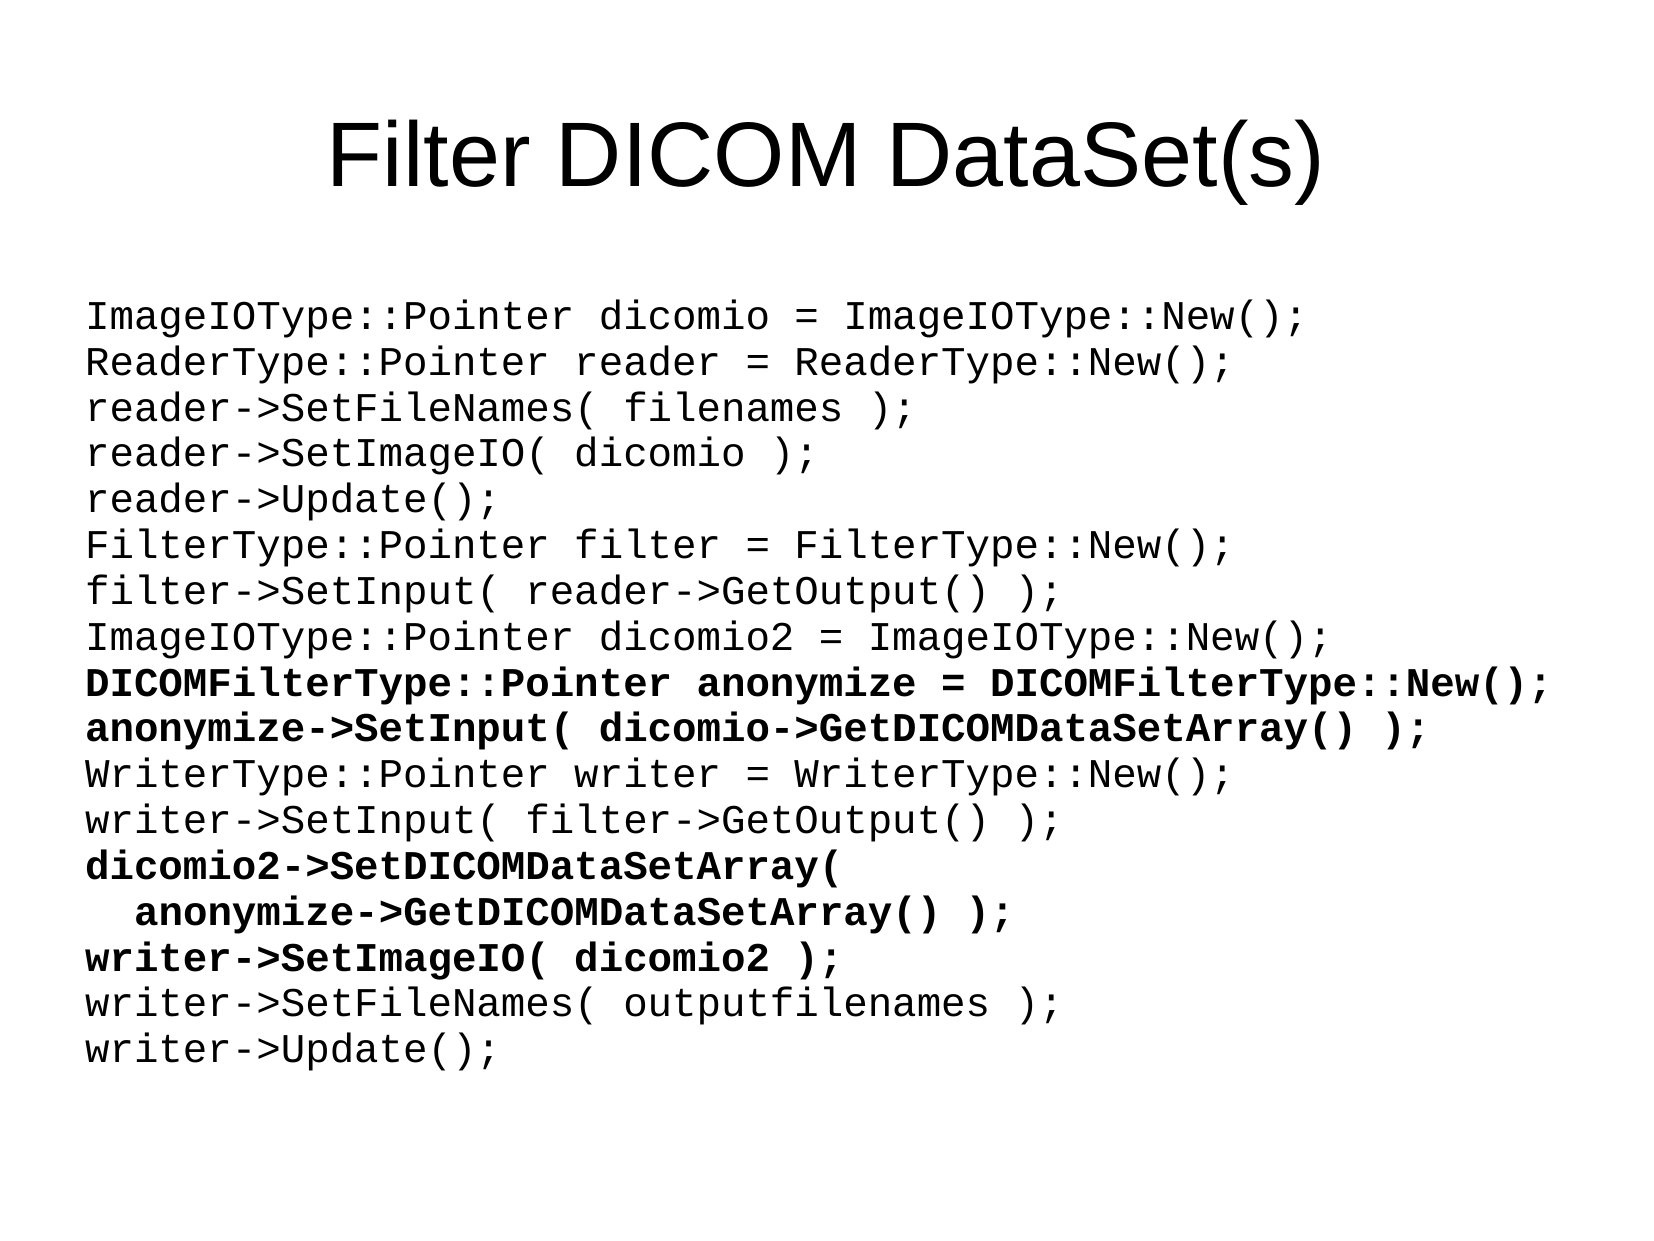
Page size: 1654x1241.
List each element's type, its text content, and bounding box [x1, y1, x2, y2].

title Filter DICOM DataSet(s) [82, 49, 1571, 257]
list ImageIOType::Pointer dicomio = ImageIOType::New(); ReaderType::Pointer reader = ReaderType::New(); reader->SetFileNames( filenames ); reader->SetImageIO( dicomio ); reader->Update(); FilterType::Pointer filter = FilterType::New(); filter->SetInput( reader->GetOutput() ); ImageIOType::Pointer dicomio2 = ImageIOType::New(); DICOMFilterType::Pointer anonymize = DICOMFilterType::New(); anonymize->SetInput( dicomio->GetDICOMDataSetArray() ); WriterType::Pointer writer = WriterType::New(); writer->SetInput( filter->GetOutput() ); dicomio2->SetDICOMDataSetArray( anonymize->GetDICOMDataSetArray() ); writer->SetImageIO( dicomio2 ); writer->SetFileNames( outputfilenames ); writer->Update(); [82, 290, 1571, 1109]
